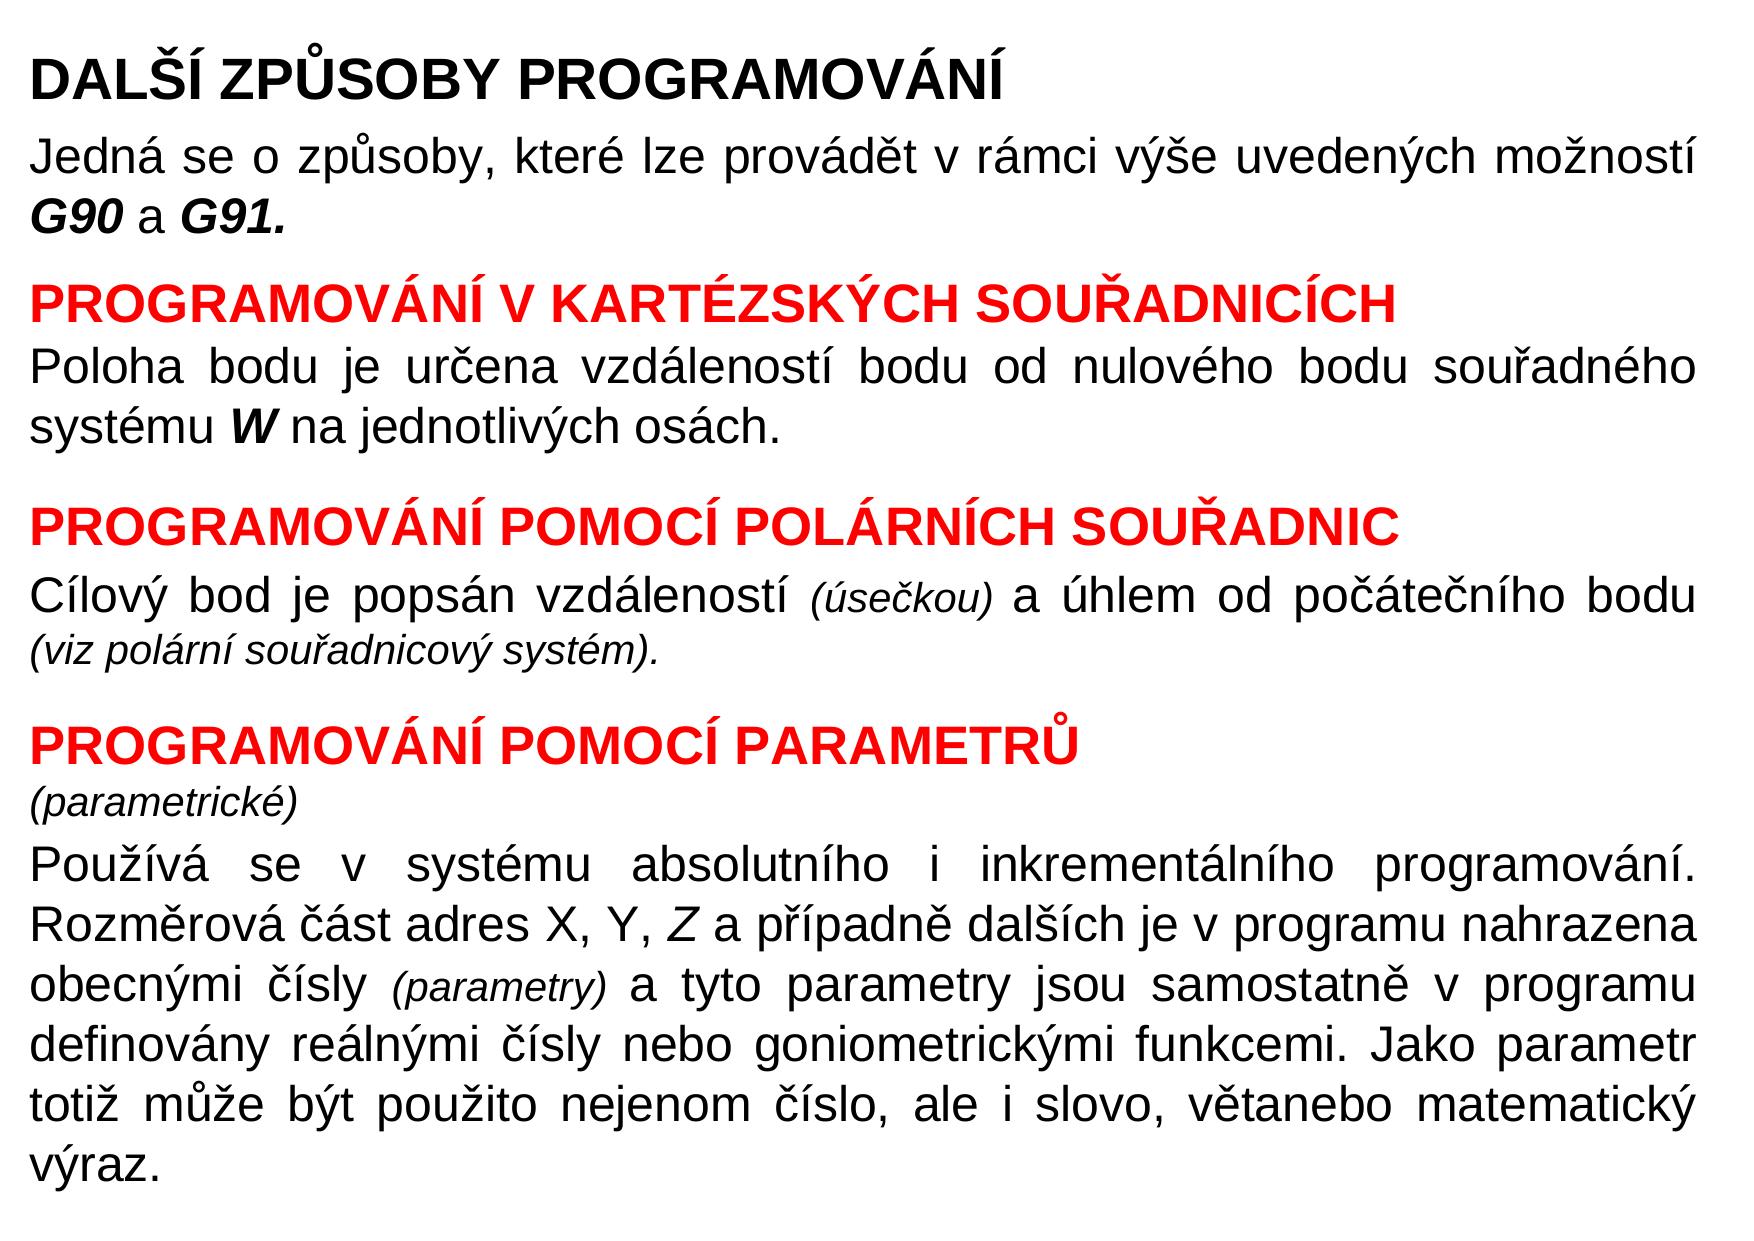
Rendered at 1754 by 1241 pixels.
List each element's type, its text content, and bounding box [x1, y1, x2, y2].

text_box DALŠÍ ZPŮSOBY PROGRAMOVÁNÍ Jedná se o způsoby, které lze provádět v rámci výše uvedených možností G90 a G91. PROGRAMOVÁNÍ V KARTÉZSKÝCH SOUŘADNICÍCH Poloha bodu je určena vzdáleností bodu od nulového bodu souřadného systému W na jednotlivých osách. PROGRAMOVÁNÍ POMOCÍ POLÁRNÍCH SOUŘADNIC Cílový bod je popsán vzdáleností (úsečkou) a úhlem od počátečního bodu (viz polární souřadnicový systém). PROGRAMOVÁNÍ POMOCÍ PARAMETRŮ (parametrické) Používá se v systému absolutního i inkrementálního programování. Rozměrová část adres X, Y, Z a případně dalších je v programu nahrazena obecnými čísly (parametry) a tyto parametry jsou samostatně v programu definovány reálnými čísly nebo goniometrickými funkcemi. Jako parametr totiž může být použito nejenom číslo, ale i slovo, věta nebo matematický výraz. [26, 41, 1698, 1211]
